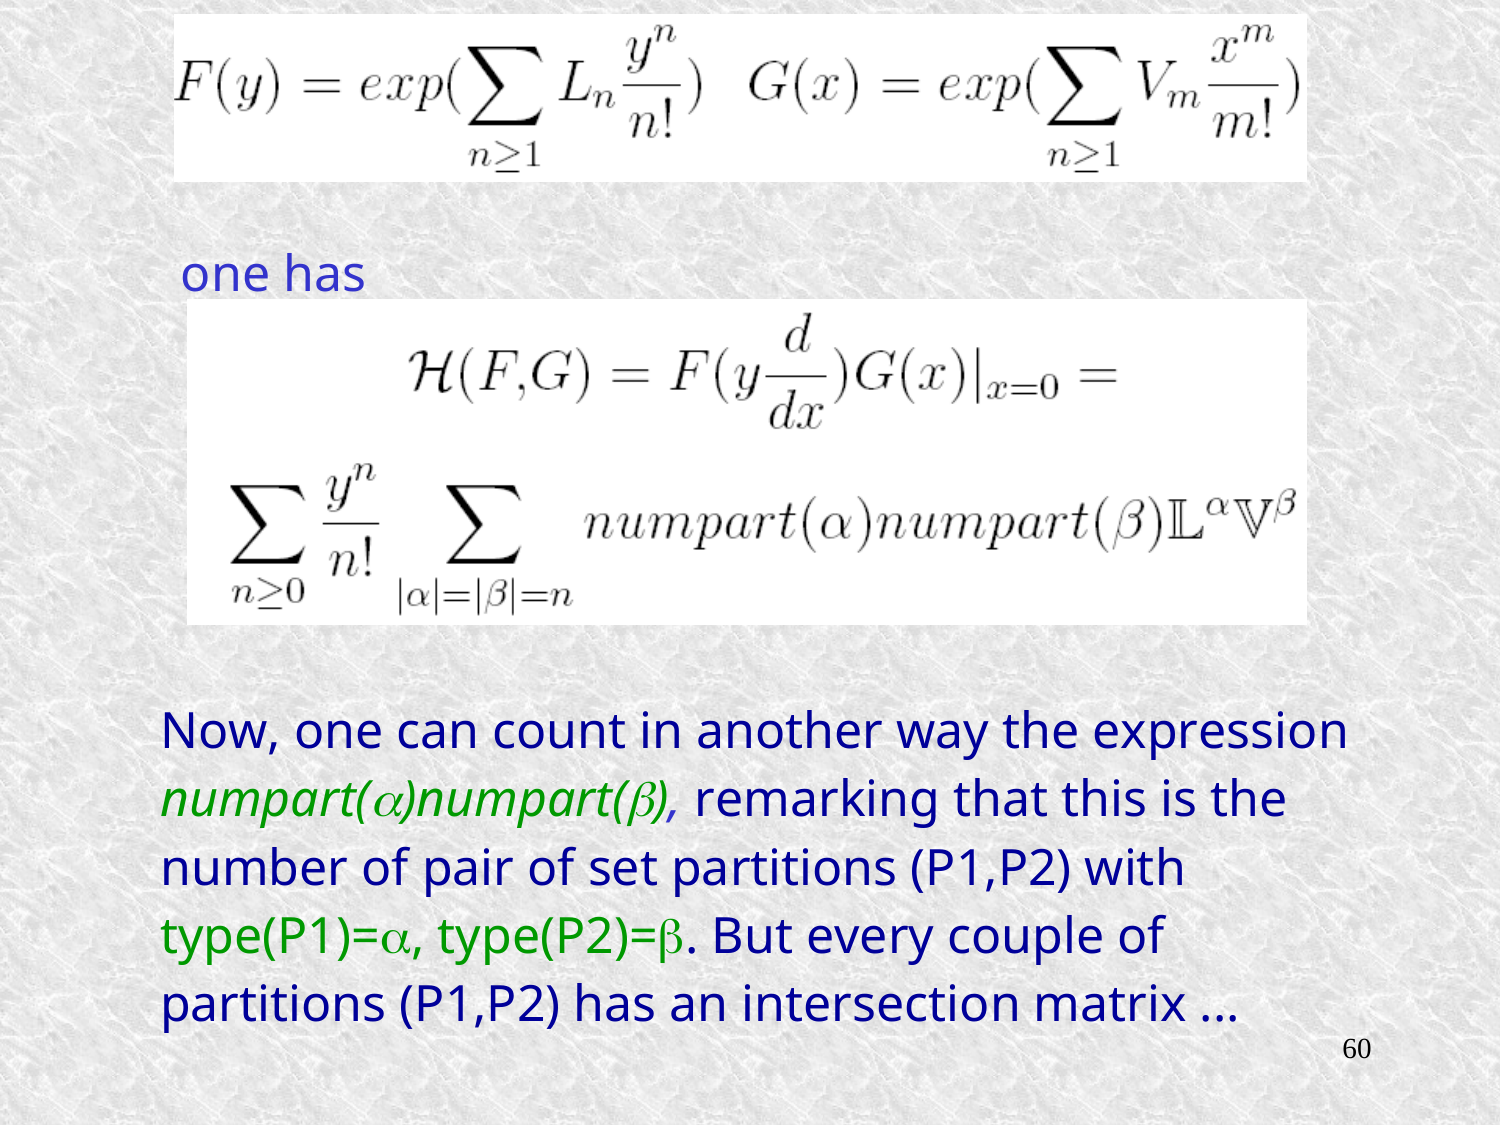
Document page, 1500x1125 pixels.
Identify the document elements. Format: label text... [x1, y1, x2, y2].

text_box one has [166, 230, 382, 383]
picture [0, 0, 1500, 1125]
text_box Now, one can count in another way the expression numpart()numpart(), remarking that this is the number of pair of set partitions (P1,P2) with type(P1)=, type(P2)=. But every couple of partitions (P1,P2) has an intersection matrix ... [145, 687, 1365, 1045]
